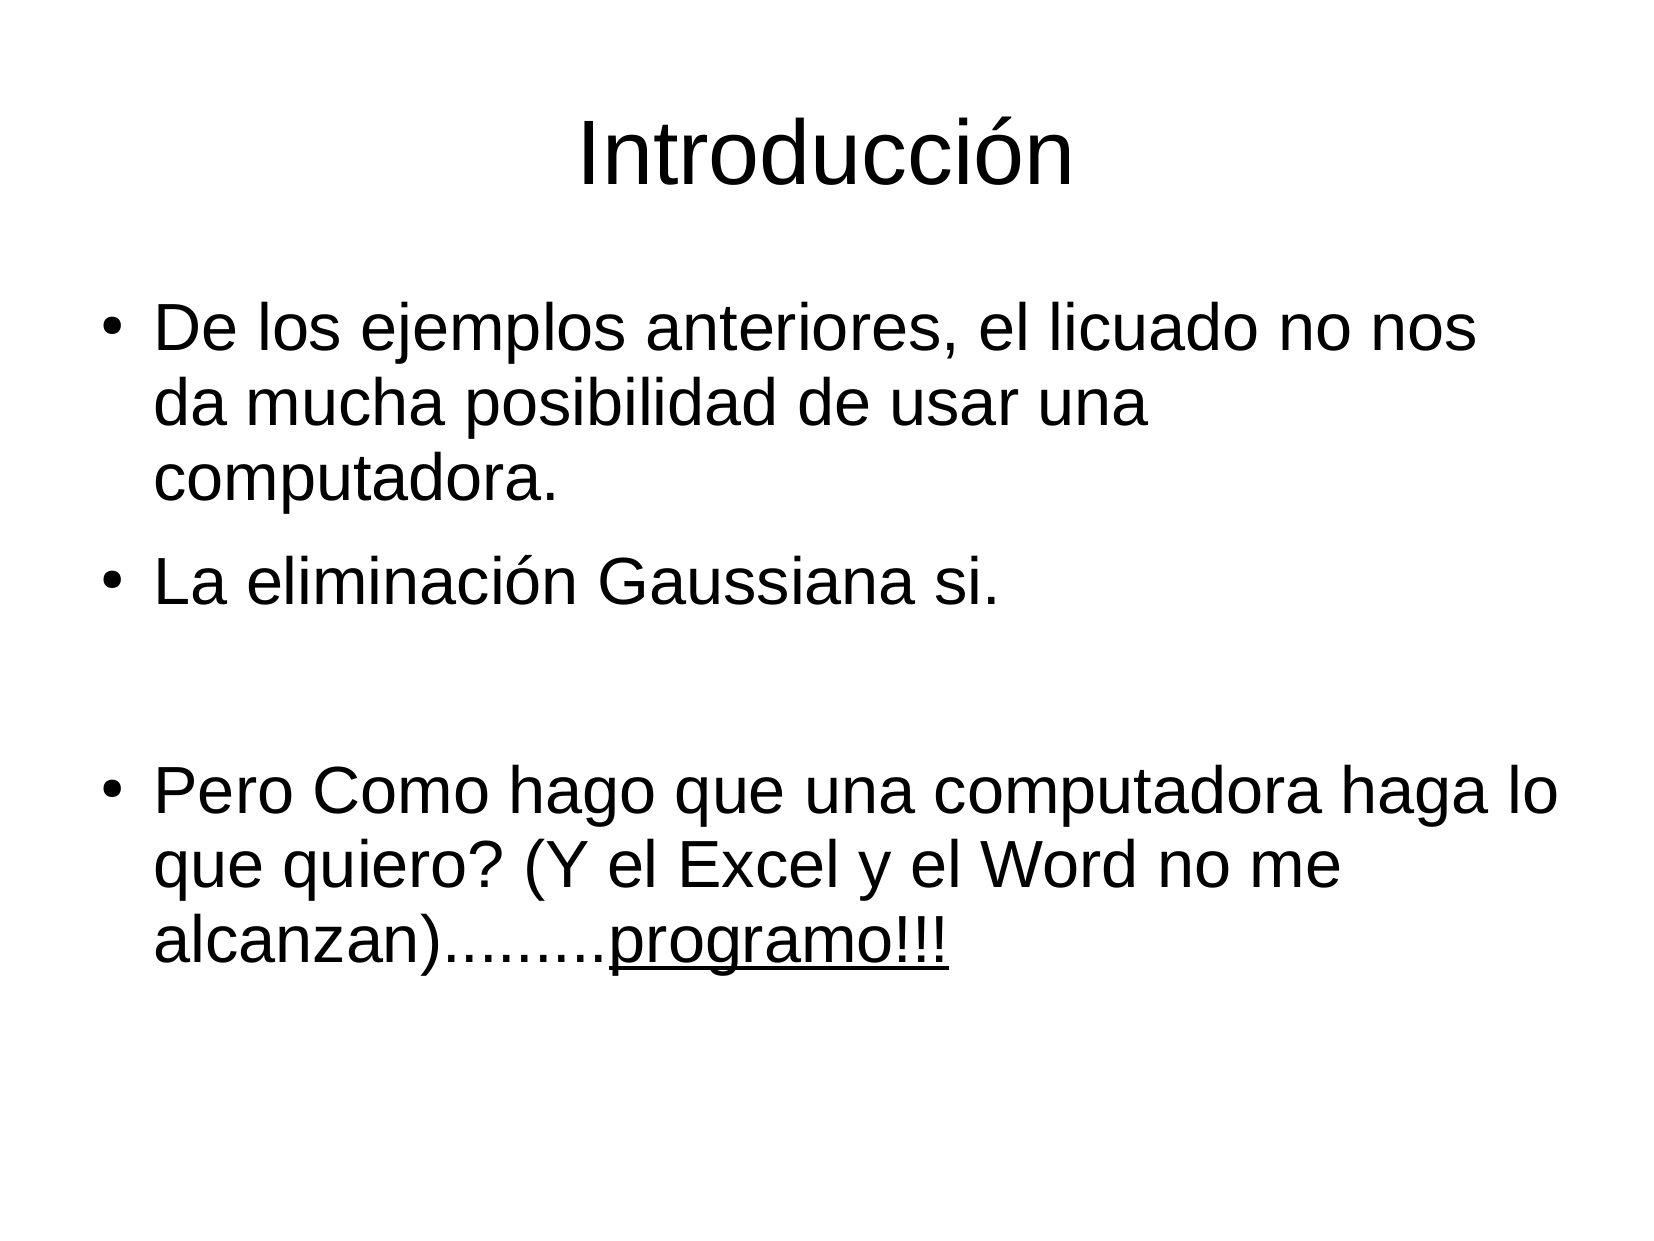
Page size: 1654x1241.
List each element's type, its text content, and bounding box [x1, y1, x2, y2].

list De los ejemplos anteriores, el licuado no nos da mucha posibilidad de usar una computadora. La eliminación Gaussiana si. Pero Como hago que una computadora haga lo que quiero? (Y el Excel y el Word no me alcanzan).........programo!!! [82, 290, 1571, 1010]
title Introducción [82, 49, 1571, 257]
